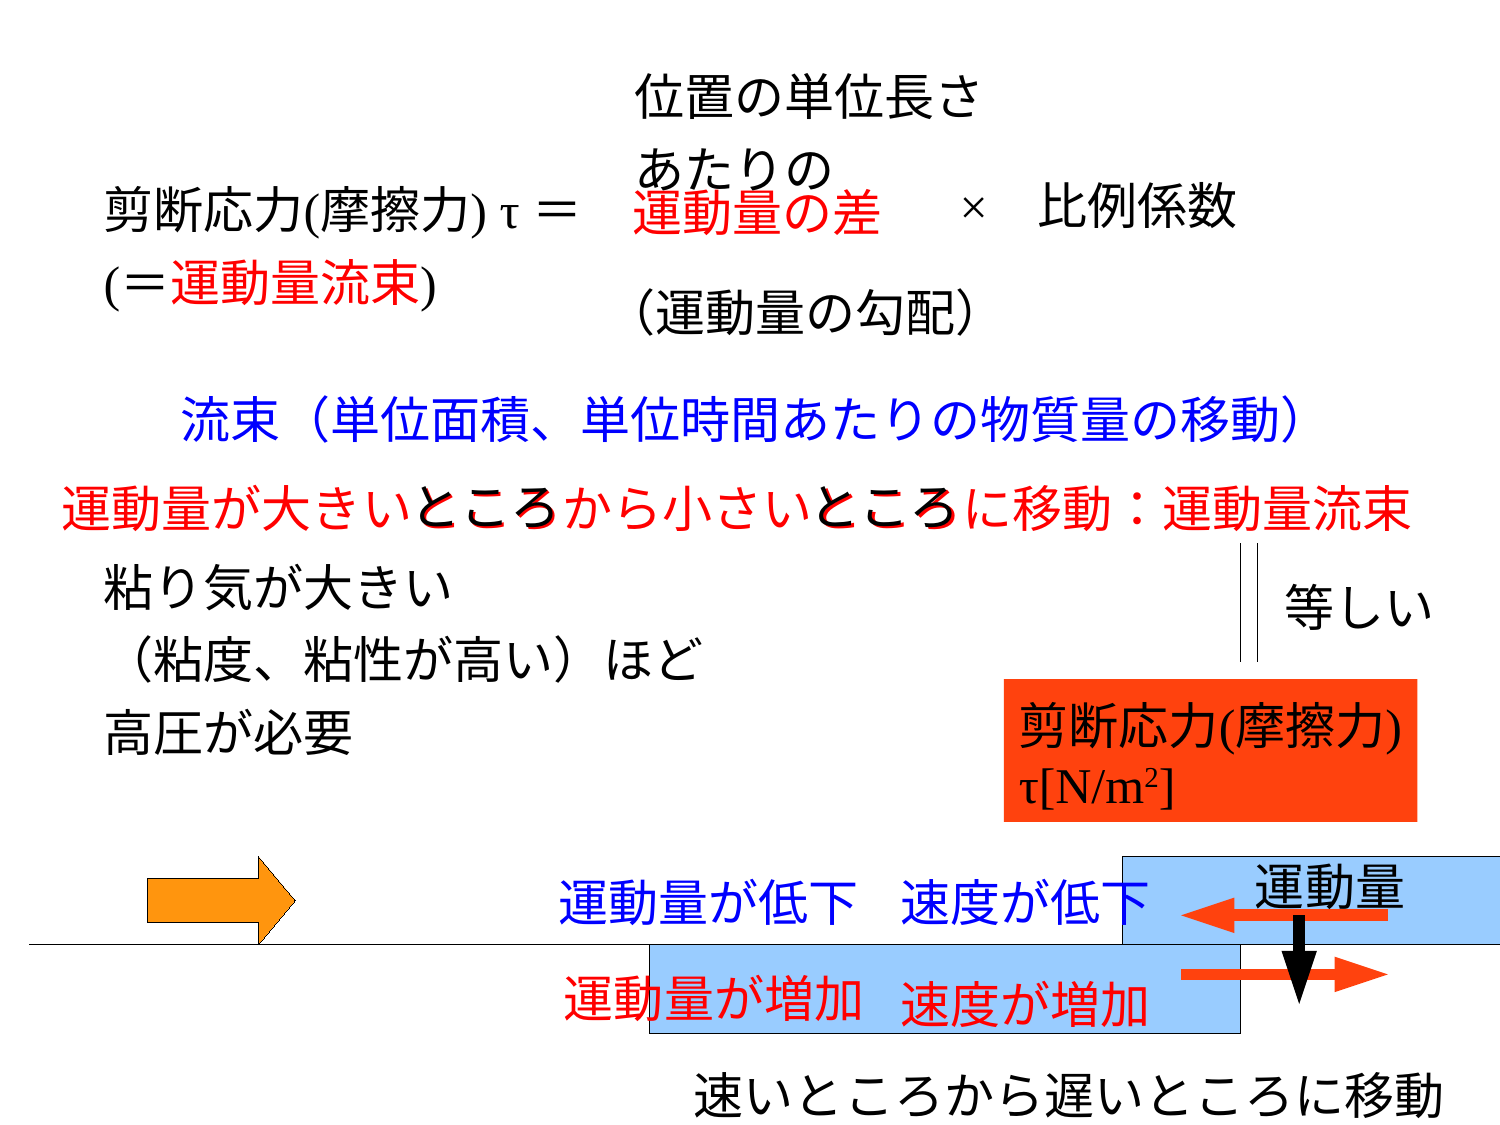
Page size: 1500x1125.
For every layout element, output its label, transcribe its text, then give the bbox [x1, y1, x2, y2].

text_box ところ [794, 502, 975, 532]
text_box 運動量が増加 [549, 951, 934, 1028]
text_box （運動量の勾配） [590, 265, 1063, 373]
text_box [649, 1028, 885, 1034]
text_box [1122, 921, 1293, 944]
text_box 粘り気が大きい （粘度、粘性が高い）ほど 高圧が必要 [88, 591, 798, 739]
text_box 速度が増加 [885, 957, 1270, 1034]
text_box 位置の単位長さあたりの [620, 50, 1004, 237]
text_box 運動量が低下 [543, 856, 928, 932]
text_box 運動量の差 [617, 166, 916, 265]
text_box 流束（単位面積、単位時間あたりの物質量の移動） [165, 373, 1388, 502]
text_box 等しい [1269, 561, 1477, 690]
text_box [147, 856, 296, 944]
text_box 運動量が大きいところから小さいところに移動：運動量流束 [47, 461, 1477, 591]
text_box 速いところから遅いところに移動 [679, 1049, 1500, 1125]
text_box 剪断応力(摩擦力) τ[N/m2] [1003, 679, 1418, 814]
text_box × 比例係数 [944, 159, 1359, 237]
text_box ところ [396, 502, 576, 532]
text_box 運動量 [1240, 839, 1420, 916]
text_box 速度が低下 [928, 856, 1270, 932]
text_box [1305, 856, 1500, 945]
text_box 剪断応力(摩擦力) τ ＝ (＝運動量流束) [88, 163, 620, 302]
text_box [649, 945, 1241, 957]
